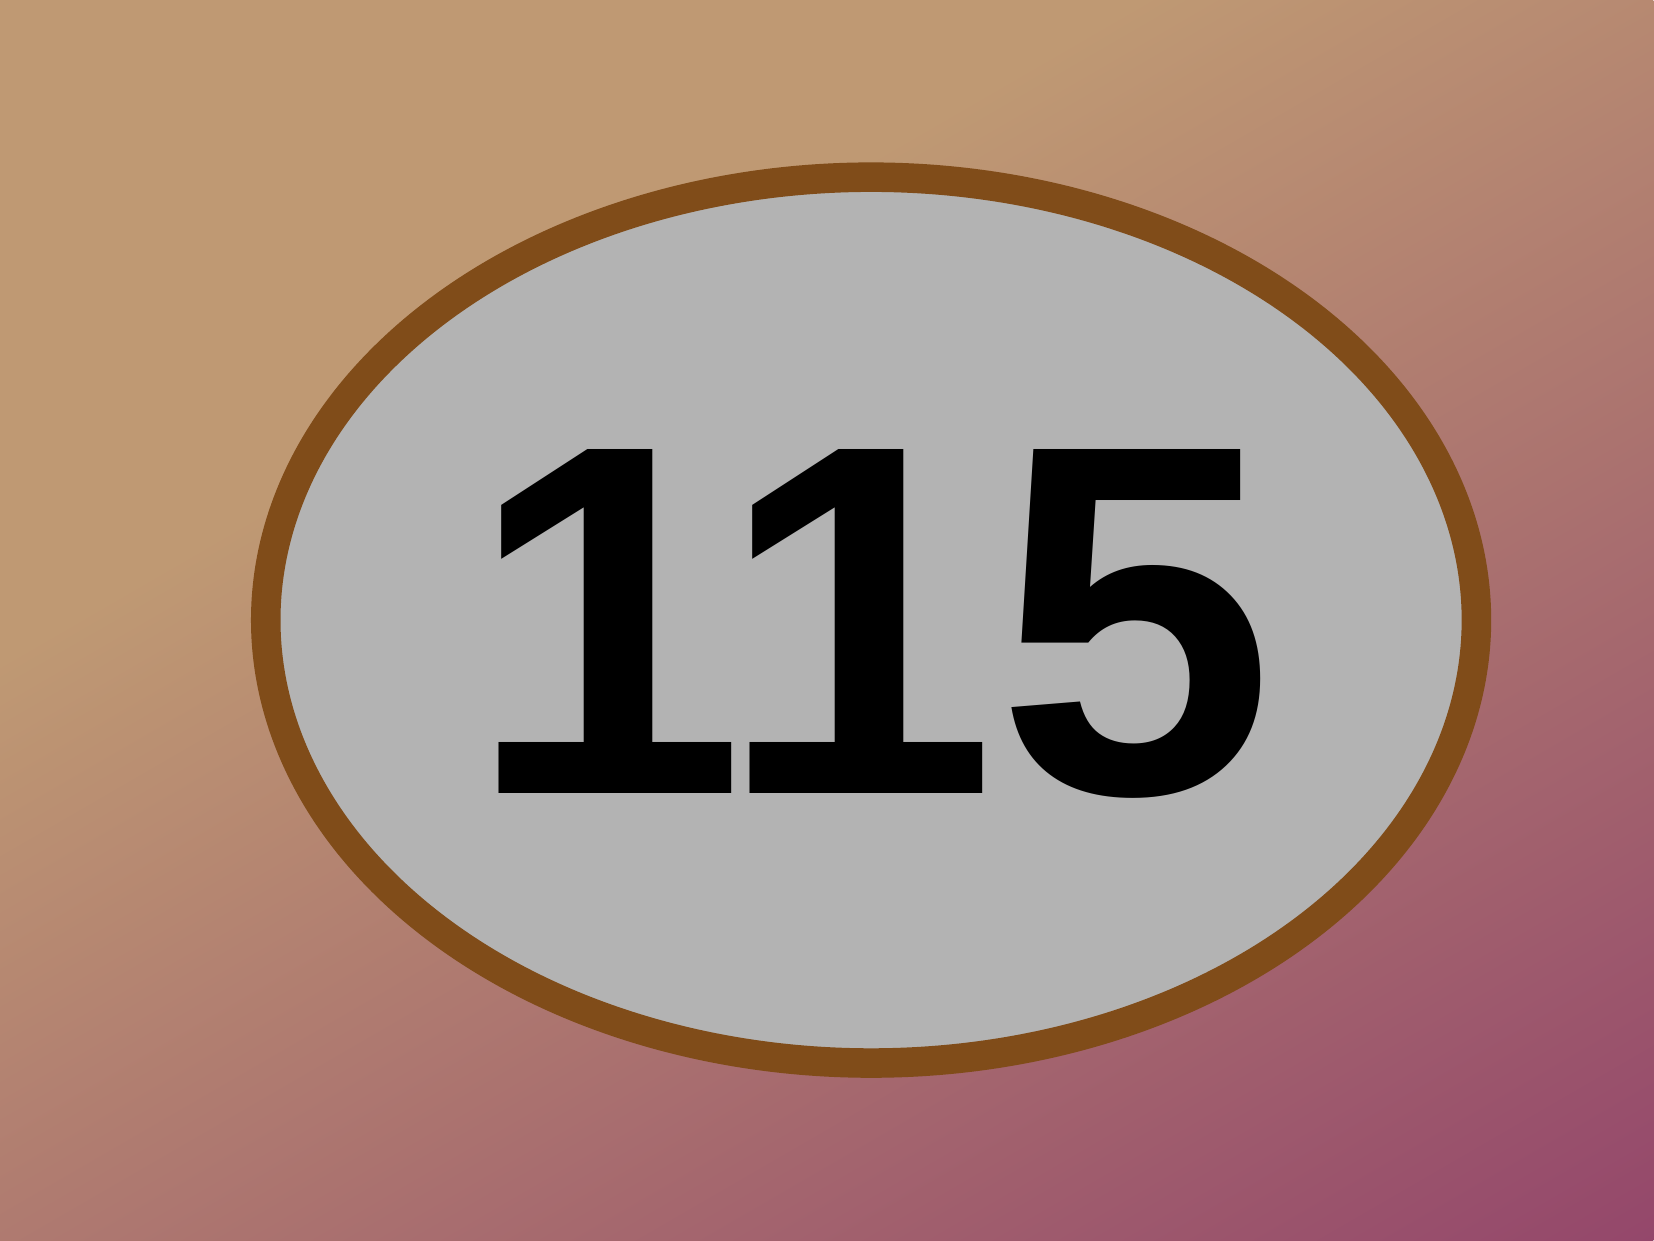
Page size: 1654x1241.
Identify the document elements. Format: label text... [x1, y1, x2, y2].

text_box 115 [265, 177, 1477, 1064]
